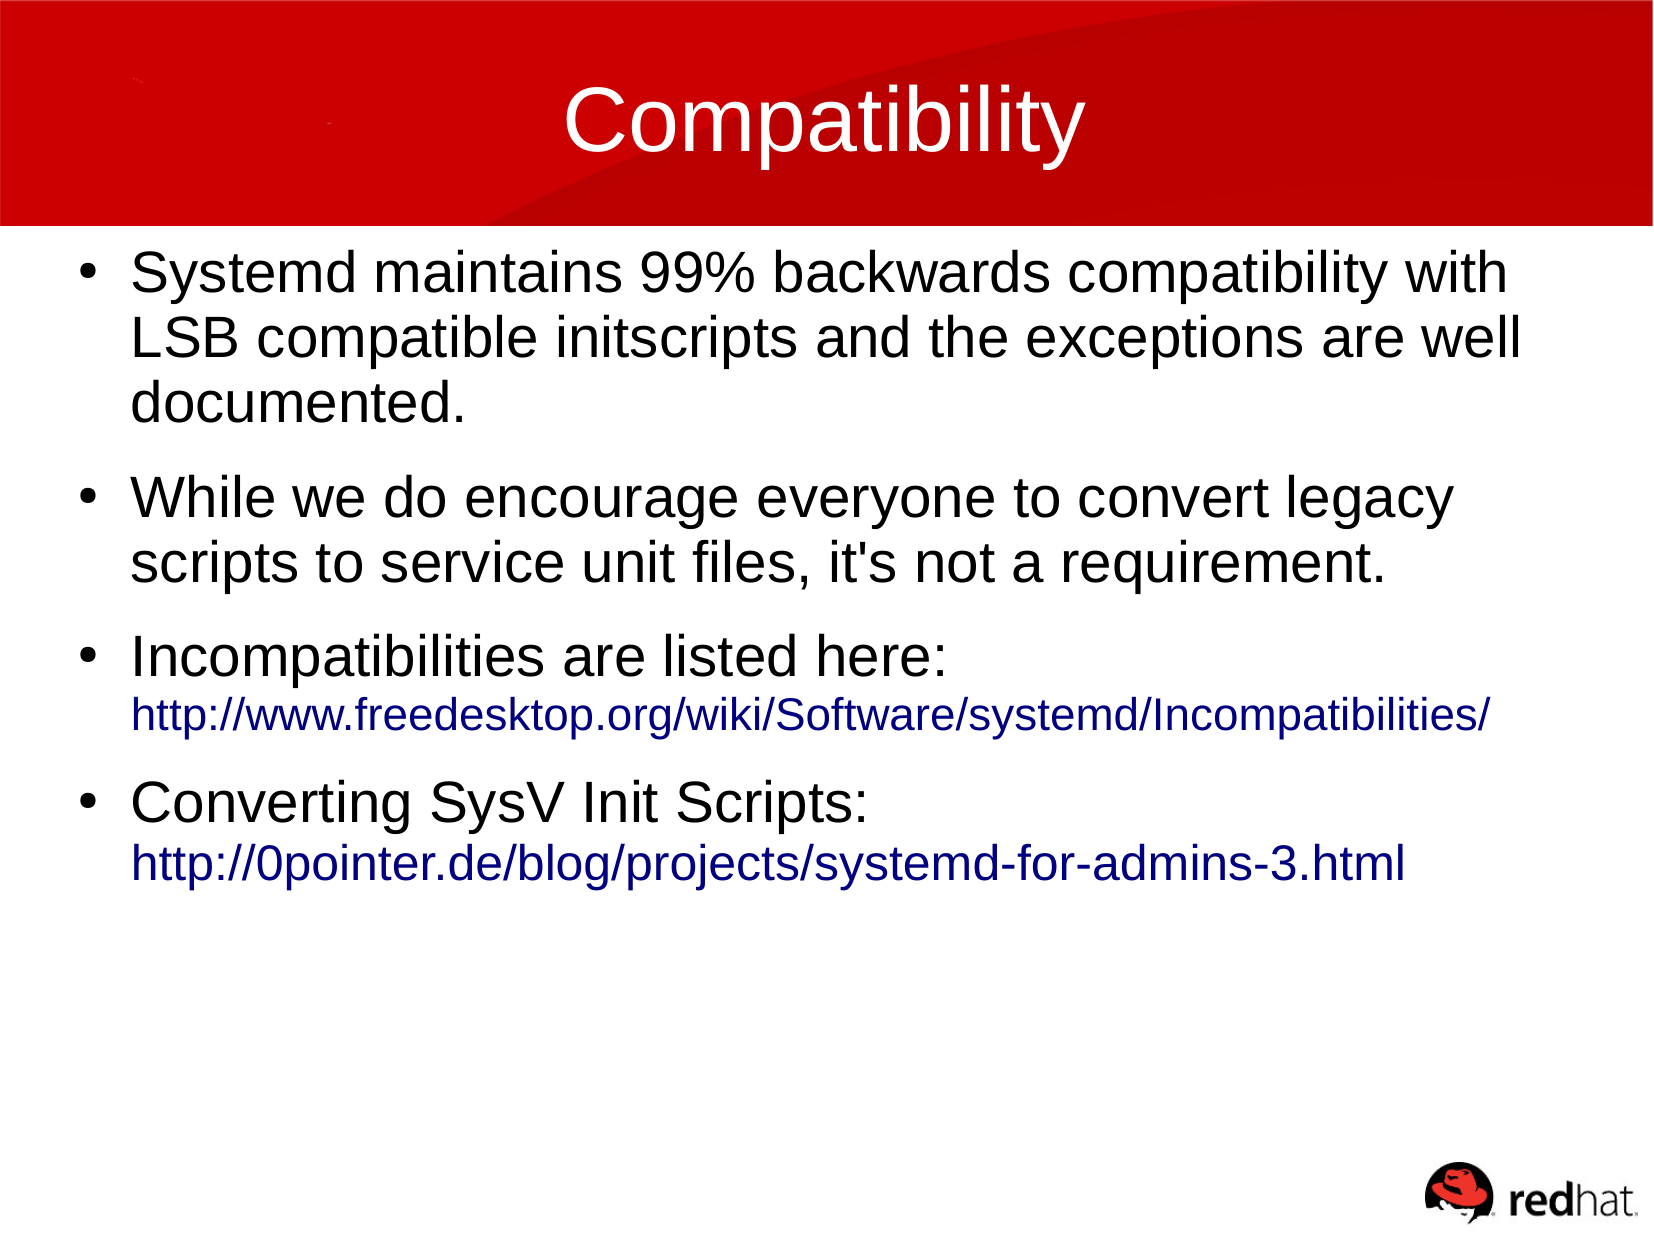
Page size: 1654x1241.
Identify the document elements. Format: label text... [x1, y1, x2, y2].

list Systemd maintains 99% backwards compatibility with LSB compatible initscripts and the exceptions are well documented. While we do encourage everyone to convert legacy scripts to service unit files, it's not a requirement. Incompatibilities are listed here: http://www.freedesktop.org/wiki/Software/systemd/Incompatibilities/ Converting SysV Init Scripts: http://0pointer.de/blog/projects/systemd-for-admins-3.html [60, 240, 1606, 976]
picture [1425, 1162, 1638, 1232]
title Compatibility [15, 45, 1636, 196]
picture [0, 0, 1653, 226]
